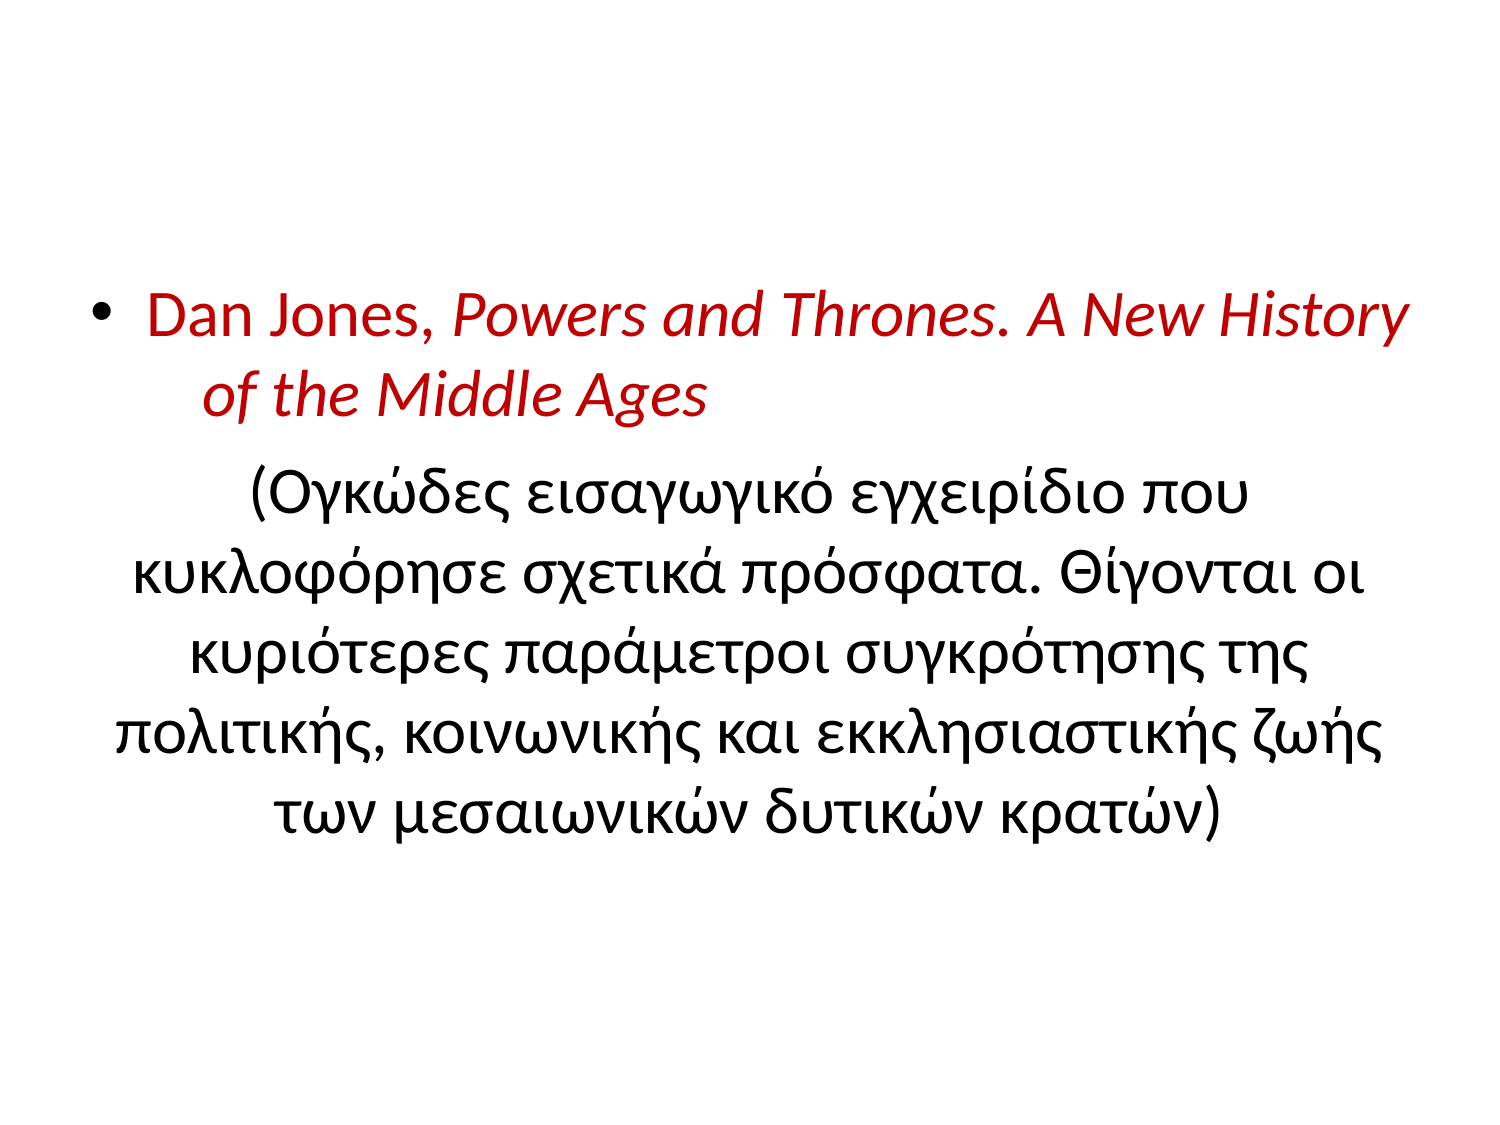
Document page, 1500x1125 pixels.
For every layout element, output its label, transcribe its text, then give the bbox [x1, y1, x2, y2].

list Dan Jones, Powers and Thrones. A New History of the Middle Ages (Ογκώδες εισαγωγικό εγχειρίδιο που κυκλοφόρησε σχετικά πρόσφατα. Θίγονται οι κυριότερες παράμετροι συγκρότησης της πολιτικής, κοινωνικής και εκκλησιαστικής ζωής των μεσαιωνικών δυτικών κρατών) [75, 262, 1426, 1005]
